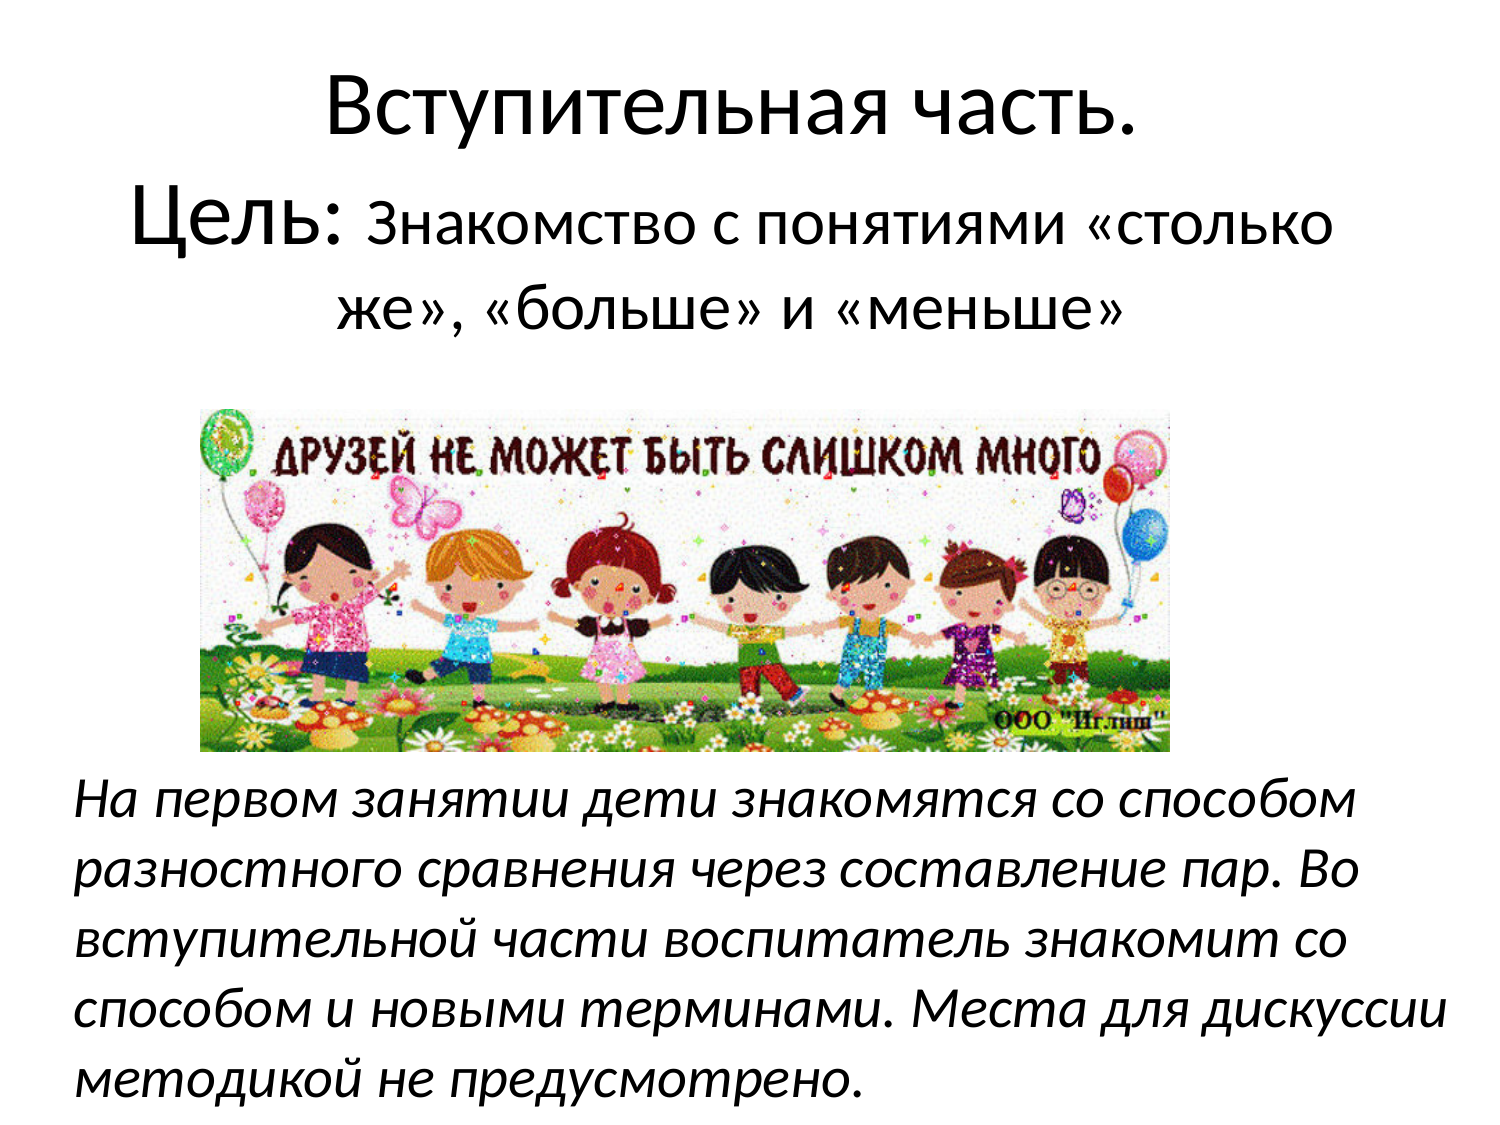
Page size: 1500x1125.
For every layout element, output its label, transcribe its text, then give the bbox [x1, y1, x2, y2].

subtitle На первом занятии дети знакомятся со способом разностного сравнения через составление пар. Во вступительной части воспитатель знакомит со способом и новыми терминами. Места для дискуссии методикой не предусмотрено. [59, 751, 1477, 1125]
title Вступительная часть. Цель: Знакомство с понятиями «столько же», «больше» и «меньше» [95, 35, 1371, 414]
picture [200, 409, 1170, 752]
